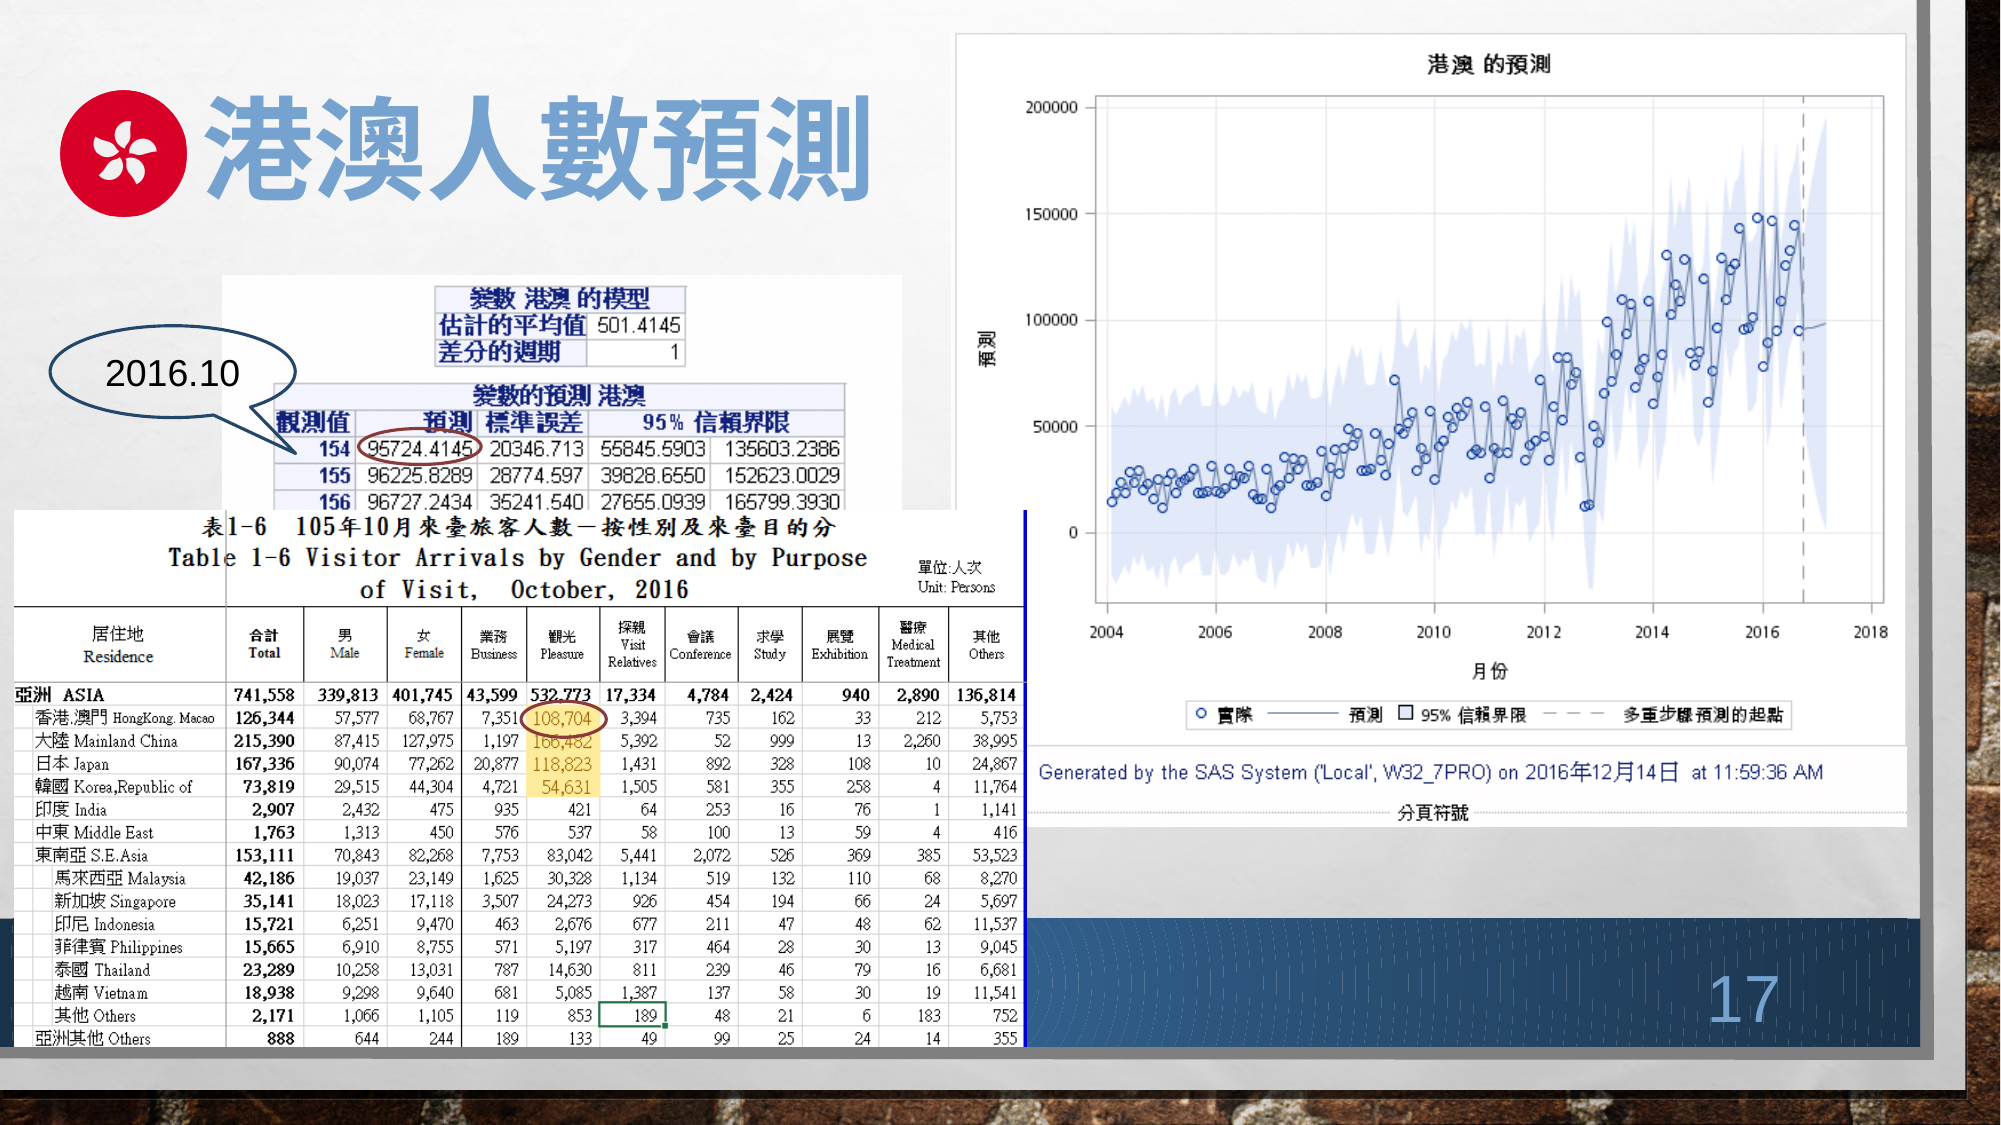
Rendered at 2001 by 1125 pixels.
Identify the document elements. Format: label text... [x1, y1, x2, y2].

picture [14, 33, 1907, 1047]
picture [60, 90, 187, 217]
text_box 2016.10 [50, 325, 296, 454]
title 港澳人數預測 [186, 60, 1892, 250]
text_box 16 [1669, 947, 1819, 1030]
